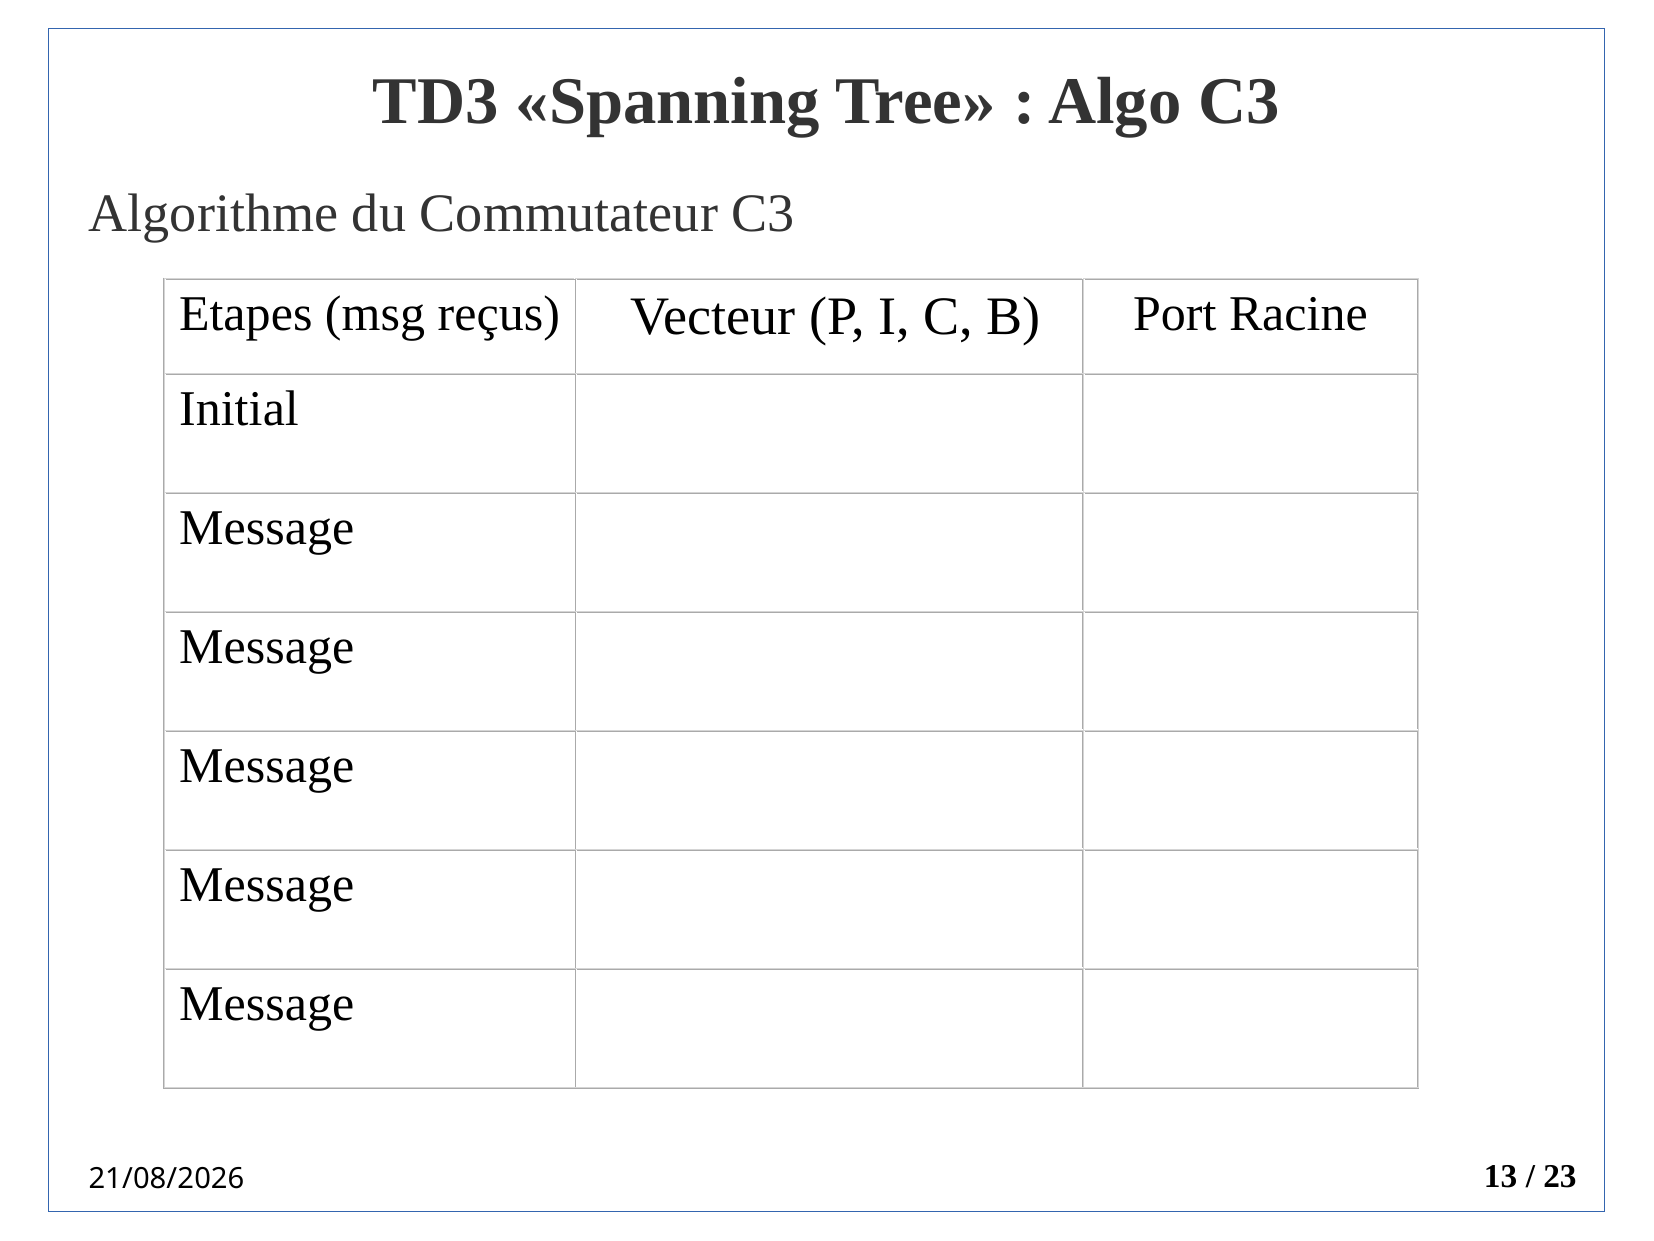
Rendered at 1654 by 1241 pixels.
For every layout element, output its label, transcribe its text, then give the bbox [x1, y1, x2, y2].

table_cell [1085, 494, 1417, 610]
table_header Vecteur (P, I, C, B) [577, 280, 1082, 373]
table_cell [577, 732, 1082, 848]
table_cell Message [166, 970, 575, 1087]
title TD3 «Spanning Tree» : Algo C3 [88, 61, 1565, 142]
table_header Port Racine [1085, 280, 1417, 373]
table_cell [577, 613, 1082, 729]
table_cell [577, 970, 1082, 1087]
list Algorithme du Commutateur C3 [88, 183, 1565, 1123]
table_cell [1085, 970, 1417, 1087]
table_cell [577, 851, 1082, 967]
table_cell [1085, 375, 1417, 491]
table_cell Message [166, 851, 575, 967]
table_cell [1085, 851, 1417, 967]
table_cell Message [166, 613, 575, 729]
table_header Etapes (msg reçus) [166, 280, 575, 373]
table_cell [1085, 613, 1417, 729]
table_cell Initial [166, 375, 575, 491]
table_cell [577, 375, 1082, 491]
table_cell [577, 494, 1082, 610]
table_cell [1085, 732, 1417, 848]
table_cell Message [166, 494, 575, 610]
table_cell Message [166, 732, 575, 848]
